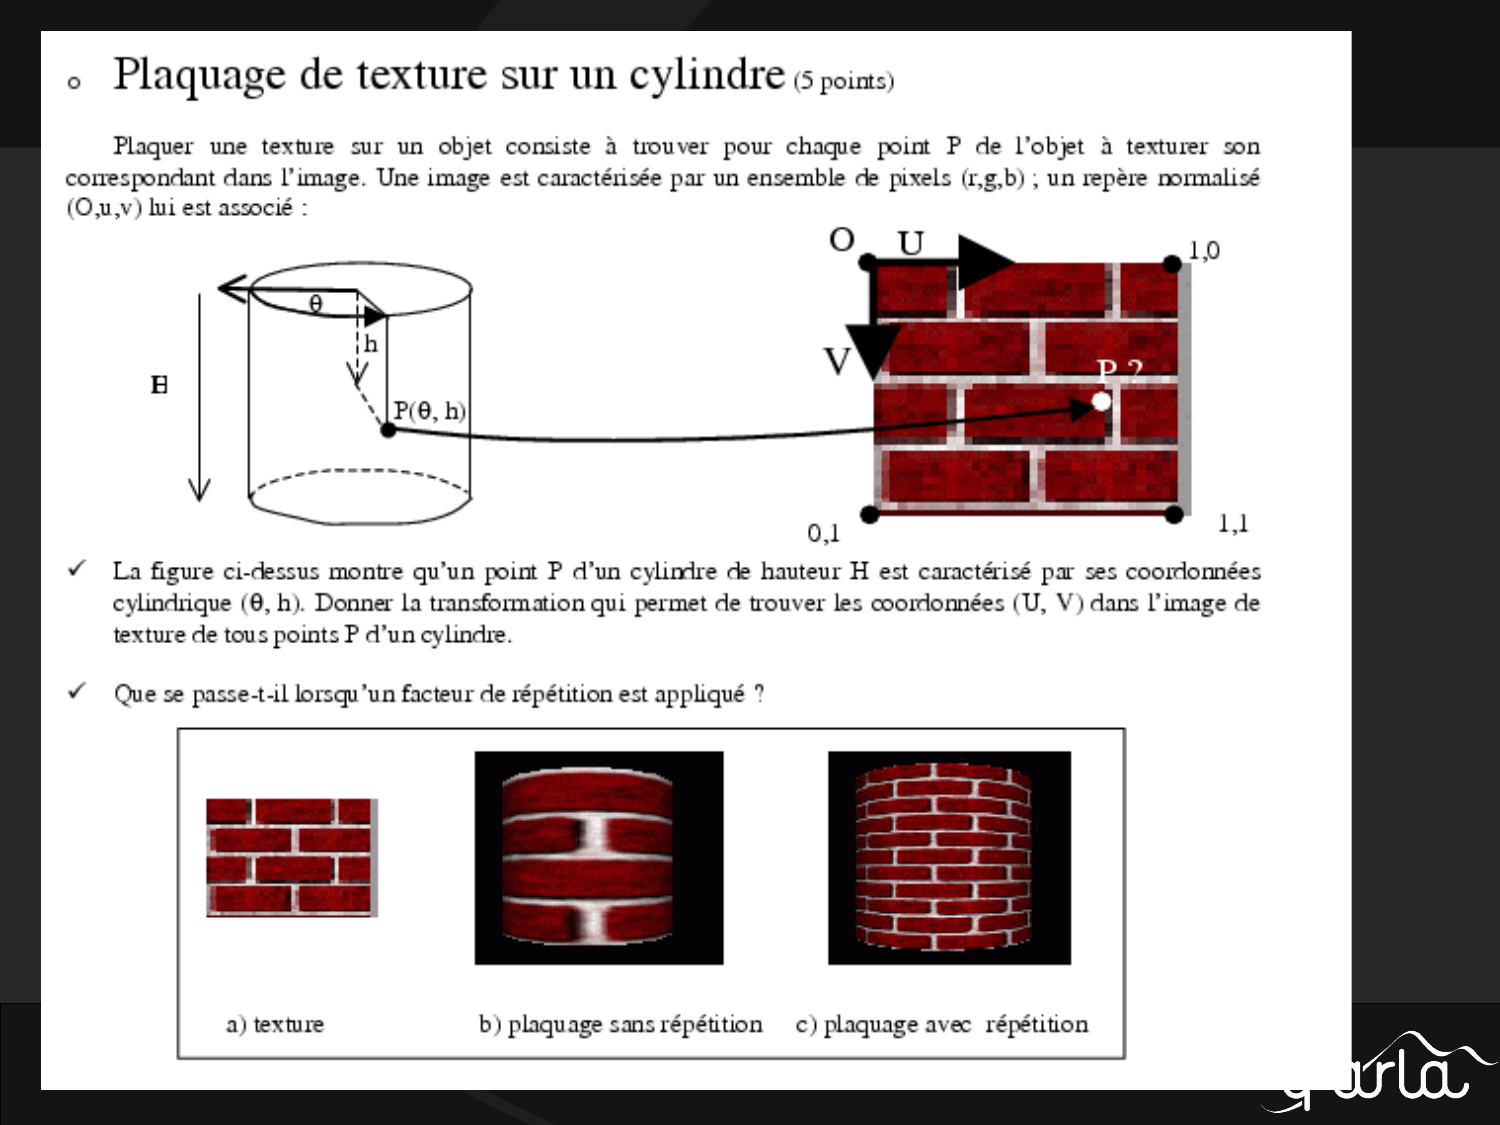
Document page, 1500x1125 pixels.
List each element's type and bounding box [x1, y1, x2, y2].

picture [1, 1004, 1500, 1125]
chart [41, 31, 1352, 1090]
picture [0, 0, 1500, 1003]
